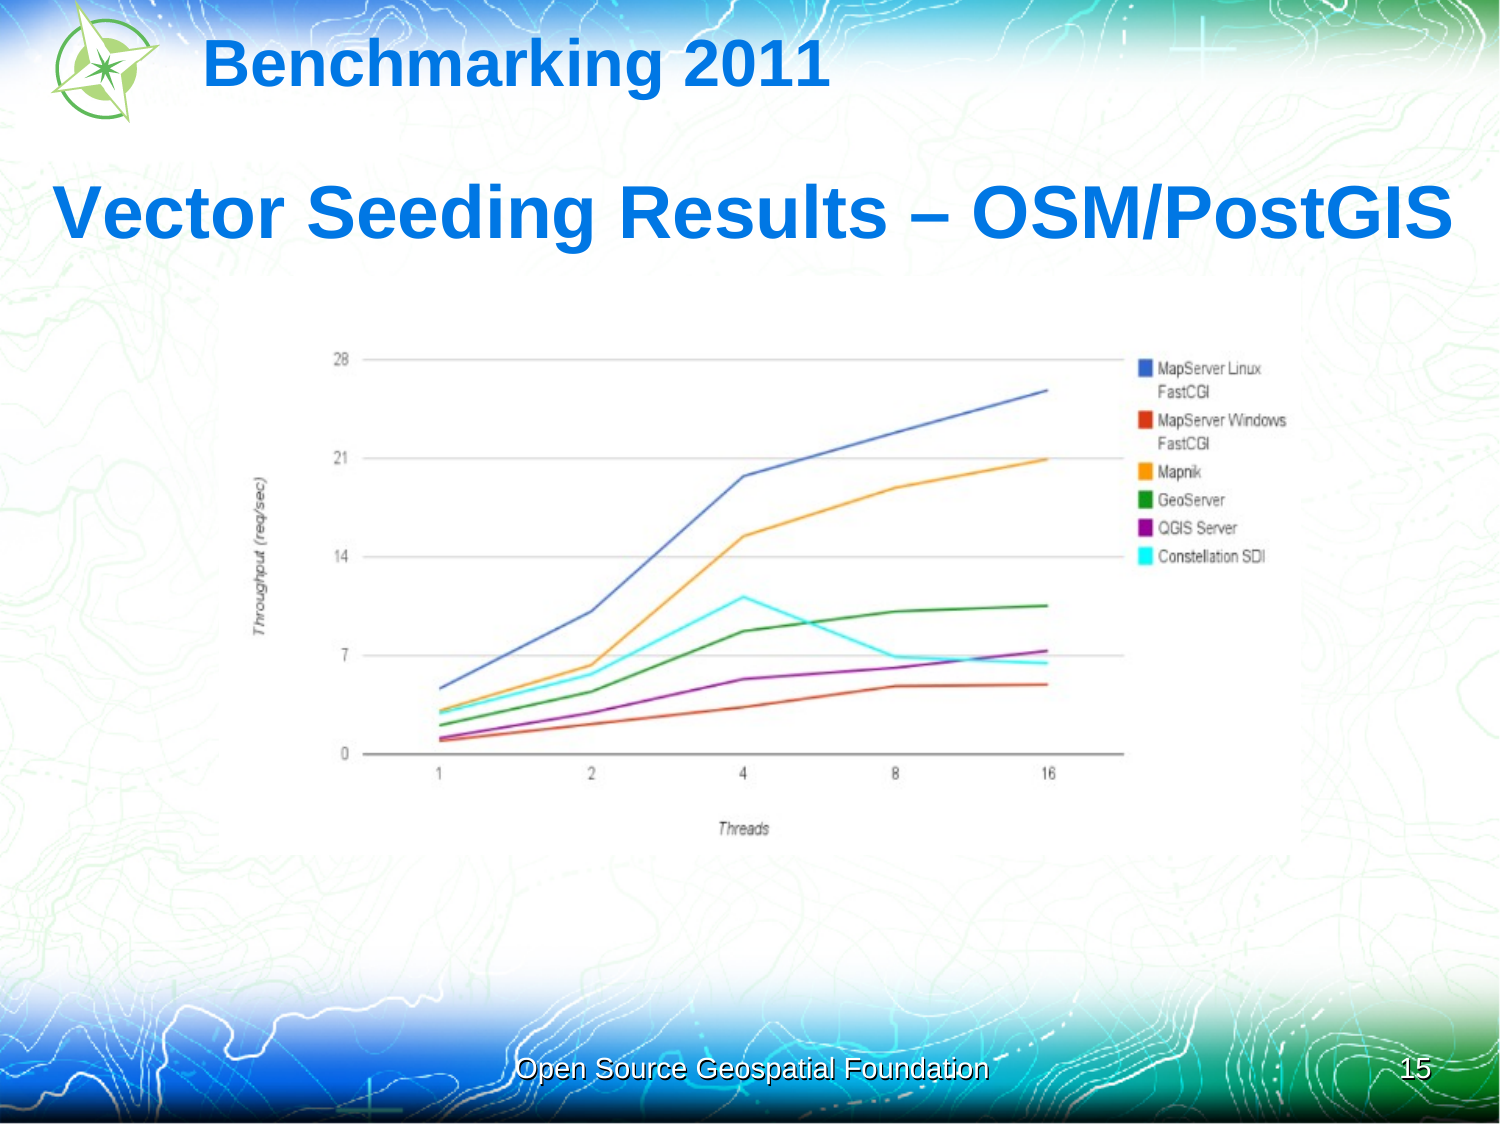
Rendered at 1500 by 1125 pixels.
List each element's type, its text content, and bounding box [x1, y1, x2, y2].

title Benchmarking 2011 [187, 11, 1487, 113]
text_box <number> [1134, 1045, 1447, 1112]
title Vector Seeding Results – OSM/PostGIS [37, 158, 1500, 263]
picture [0, 0, 1500, 1125]
text_box Open Source Geospatial Foundation [383, 1045, 1122, 1112]
